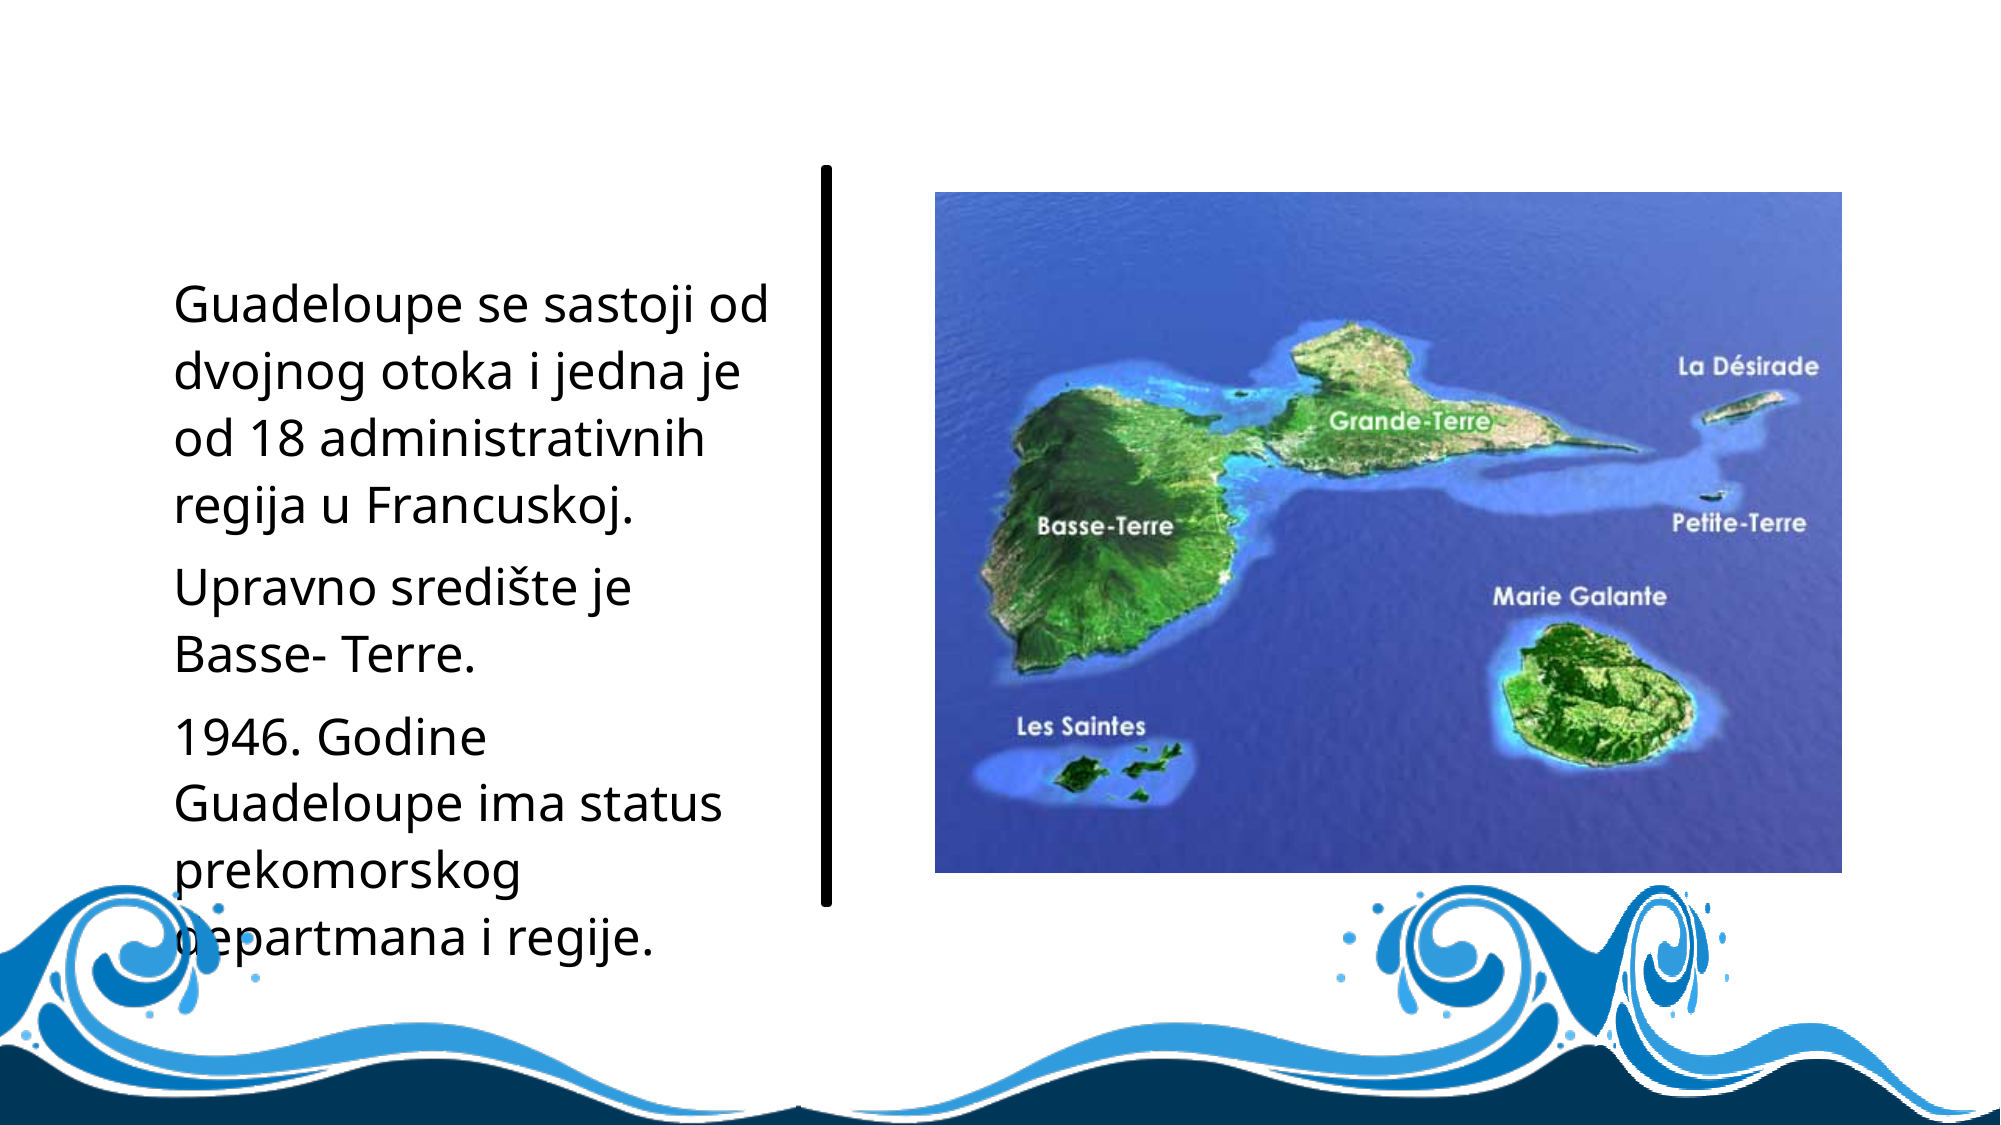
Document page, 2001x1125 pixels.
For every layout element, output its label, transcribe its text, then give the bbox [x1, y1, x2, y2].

picture [0, 885, 2000, 1125]
list Guadeloupe se sastoji od dvojnog otoka i jedna je od 18 administrativnih regija u Francuskoj. Upravno središte je Basse- Terre. 1946. Godine Guadeloupe ima status prekomorskog departmana i regije. [158, 258, 804, 885]
picture [935, 192, 1842, 873]
